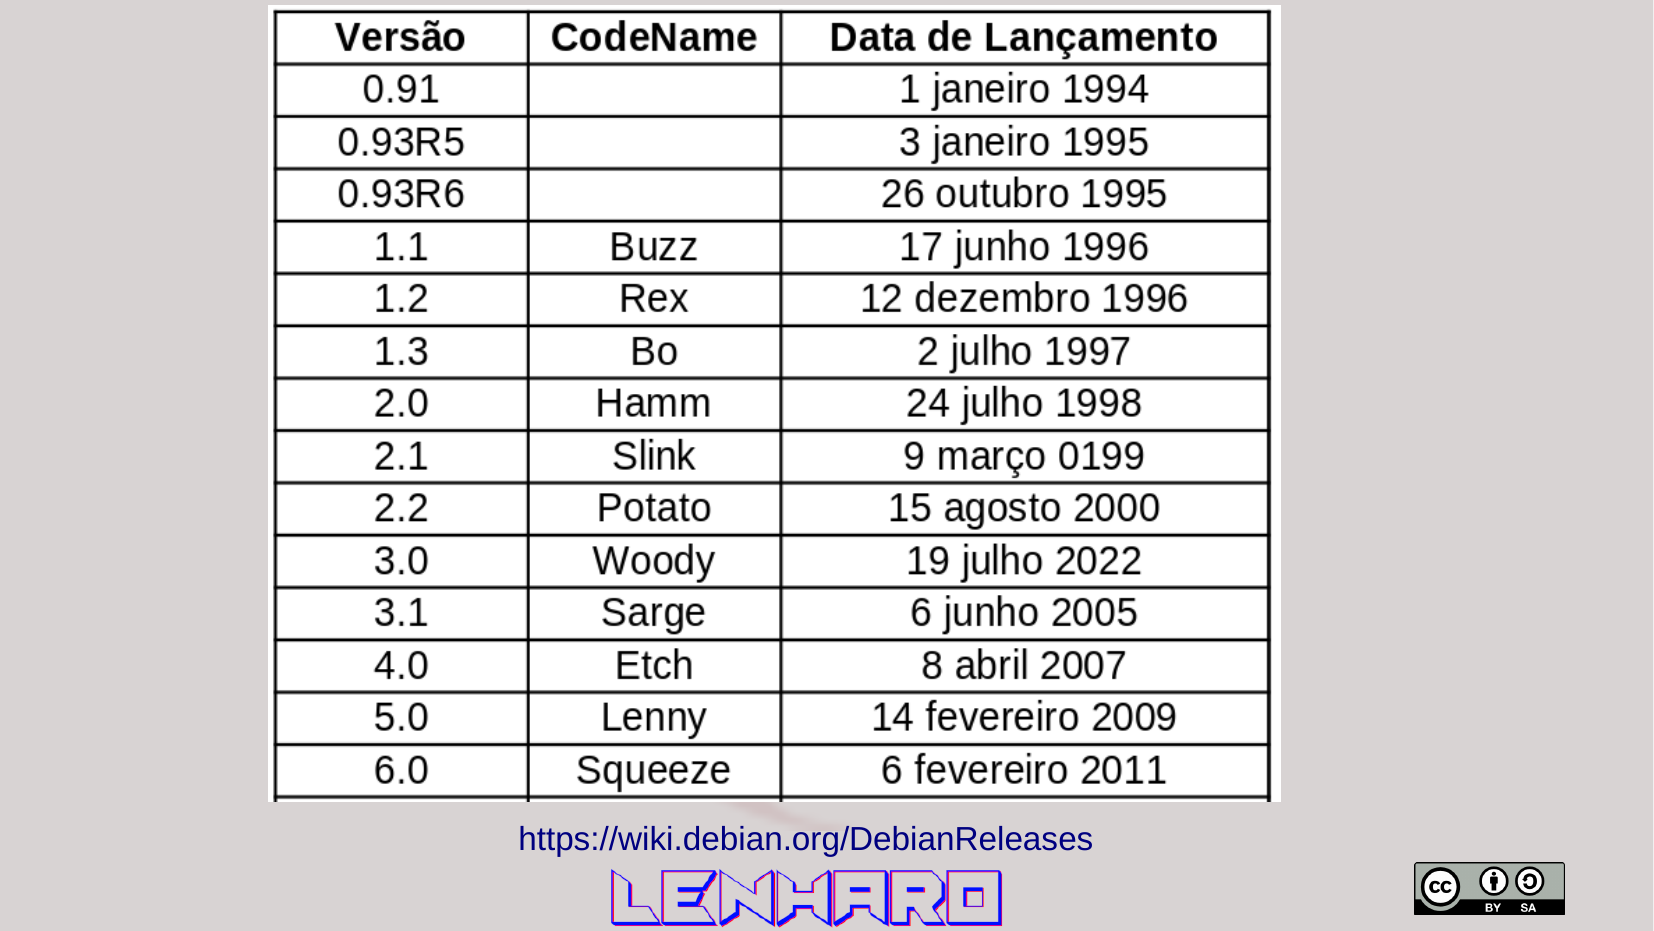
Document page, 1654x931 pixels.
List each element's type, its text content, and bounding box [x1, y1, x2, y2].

text_box https://wiki.debian.org/DebianReleases [225, 813, 1388, 866]
picture [0, 0, 1654, 931]
